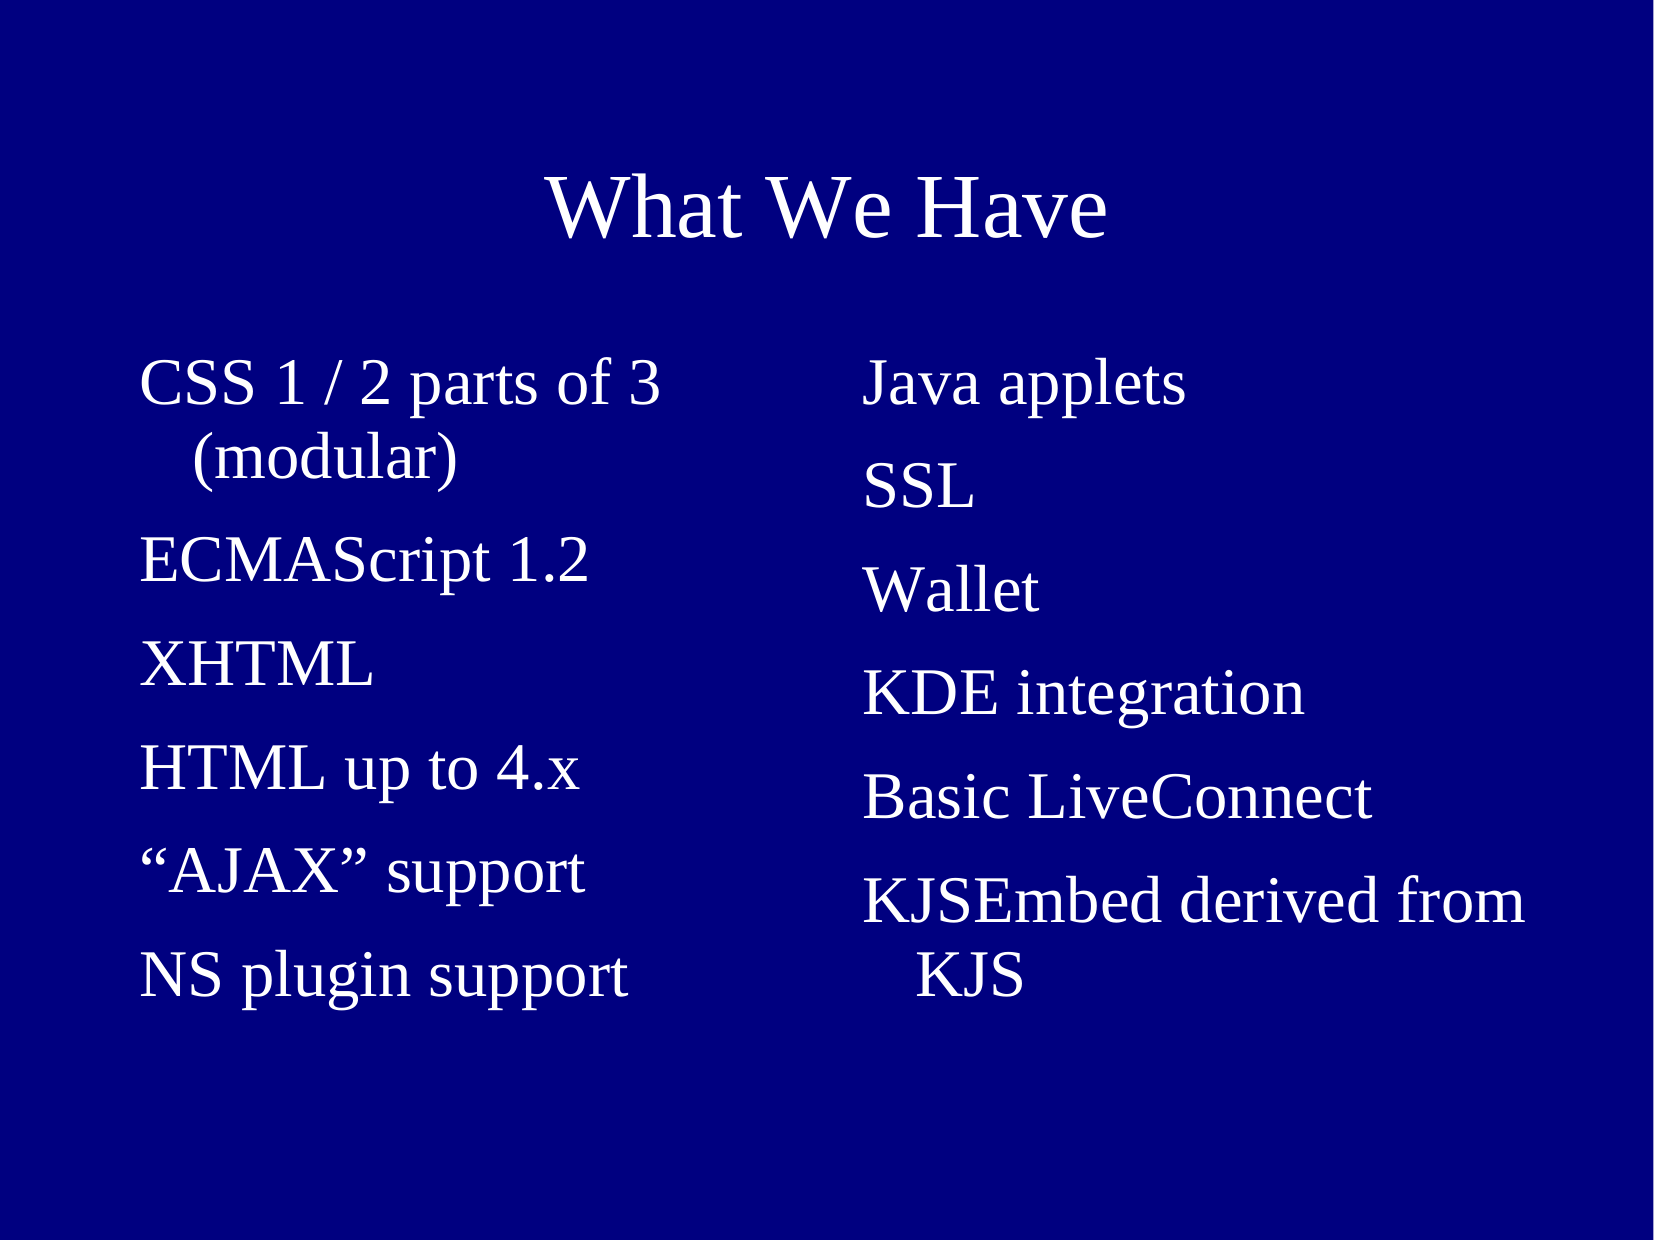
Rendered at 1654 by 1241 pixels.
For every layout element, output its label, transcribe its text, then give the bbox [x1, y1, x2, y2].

list Java applets SSL Wallet KDE integration Basic LiveConnect KJSEmbed derived from KJS [844, 344, 1534, 1127]
list CSS 1 / 2 parts of 3 (modular) ECMAScript 1.2 XHTML HTML up to 4.x “AJAX” support NS plugin support [121, 344, 811, 1127]
title What We Have [121, 102, 1534, 311]
